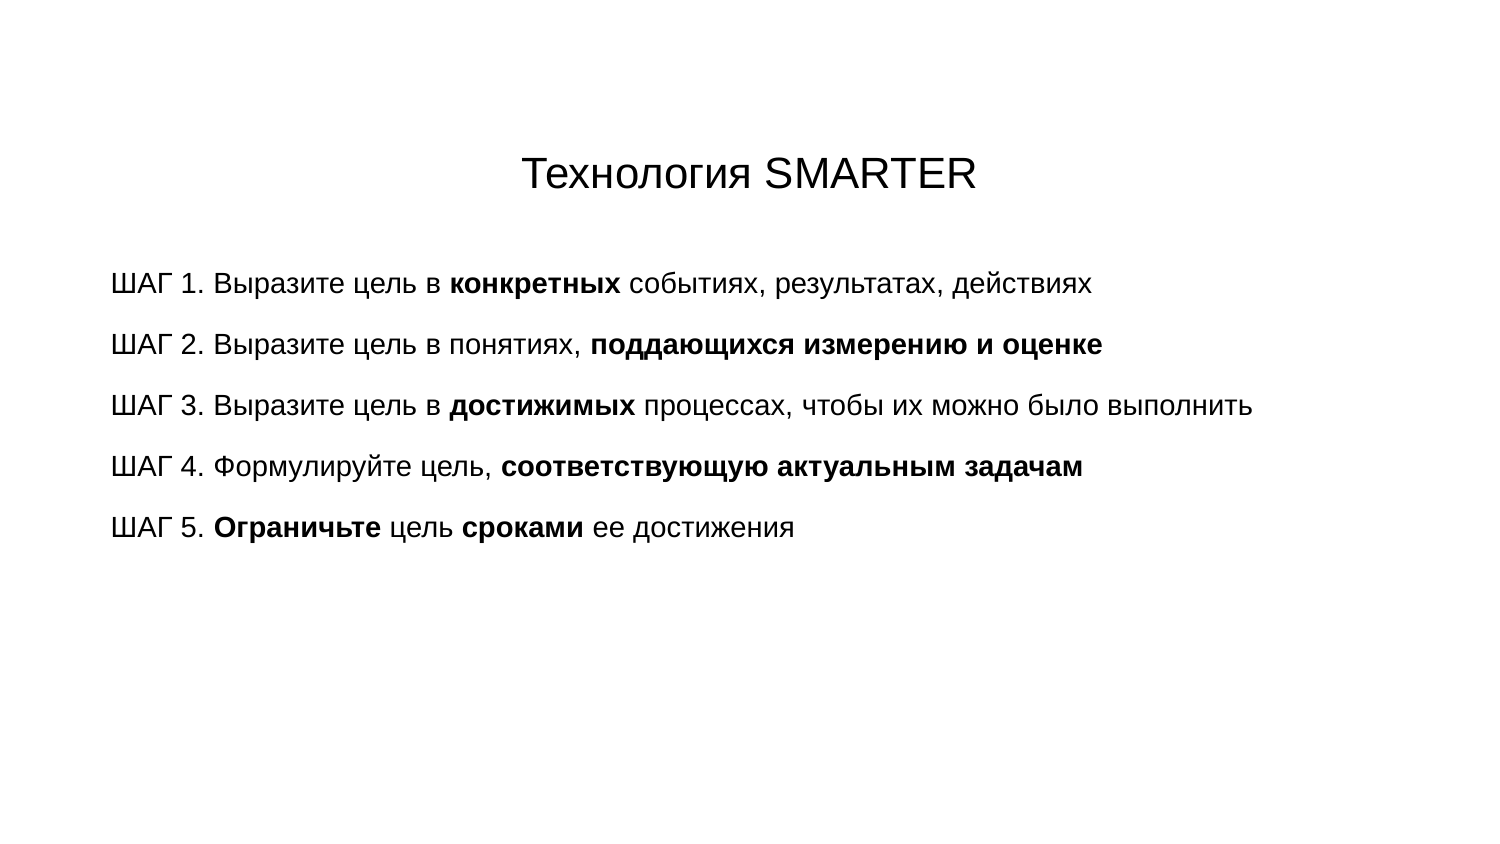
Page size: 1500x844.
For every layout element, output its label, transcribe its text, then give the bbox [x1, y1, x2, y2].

text_box ШАГ 1. Выразите цель в конкретных событиях, результатах, действиях ШАГ 2. Выразите цель в понятиях, поддающихся измерению и оценке ШАГ 3. Выразите цель в достижимых процессах, чтобы их можно было выполнить ШАГ 4. Формулируйте цель, соответствующую актуальным задачам ШАГ 5. Ограничьте цель сроками ее достижения [110, 258, 1467, 718]
text_box Технология SMARTER [0, 141, 1500, 210]
